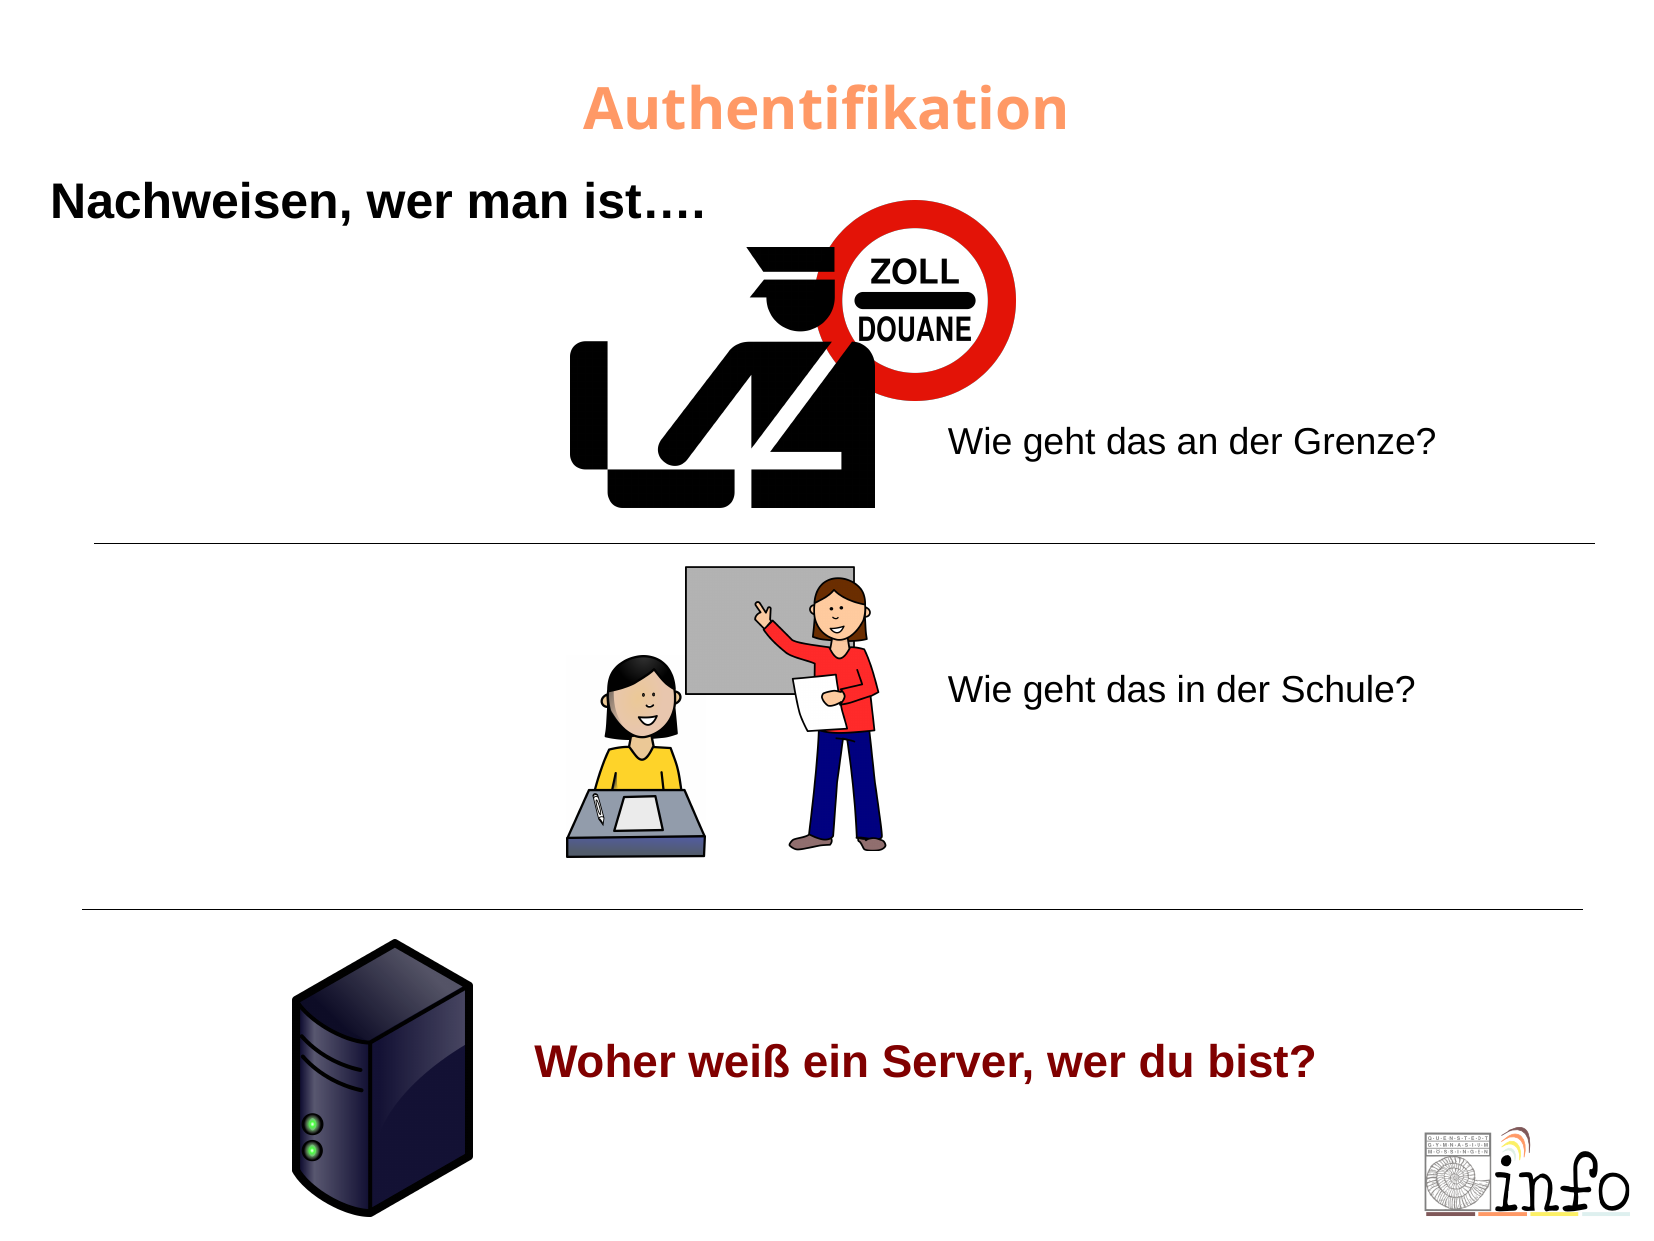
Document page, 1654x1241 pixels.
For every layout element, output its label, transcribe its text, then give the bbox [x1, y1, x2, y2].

picture [292, 939, 473, 1217]
text_box Wie geht das an der Grenze? [933, 413, 1452, 471]
text_box Nachweisen, wer man ist…. [35, 165, 722, 237]
text_box Wie geht das in der Schule? [933, 661, 1431, 719]
picture [566, 565, 887, 858]
text_box Woher weiß ein Server, wer du bist? [519, 1028, 1441, 1146]
picture [1418, 1127, 1630, 1217]
picture [570, 200, 1016, 508]
title Authentifikation [82, 49, 1571, 166]
